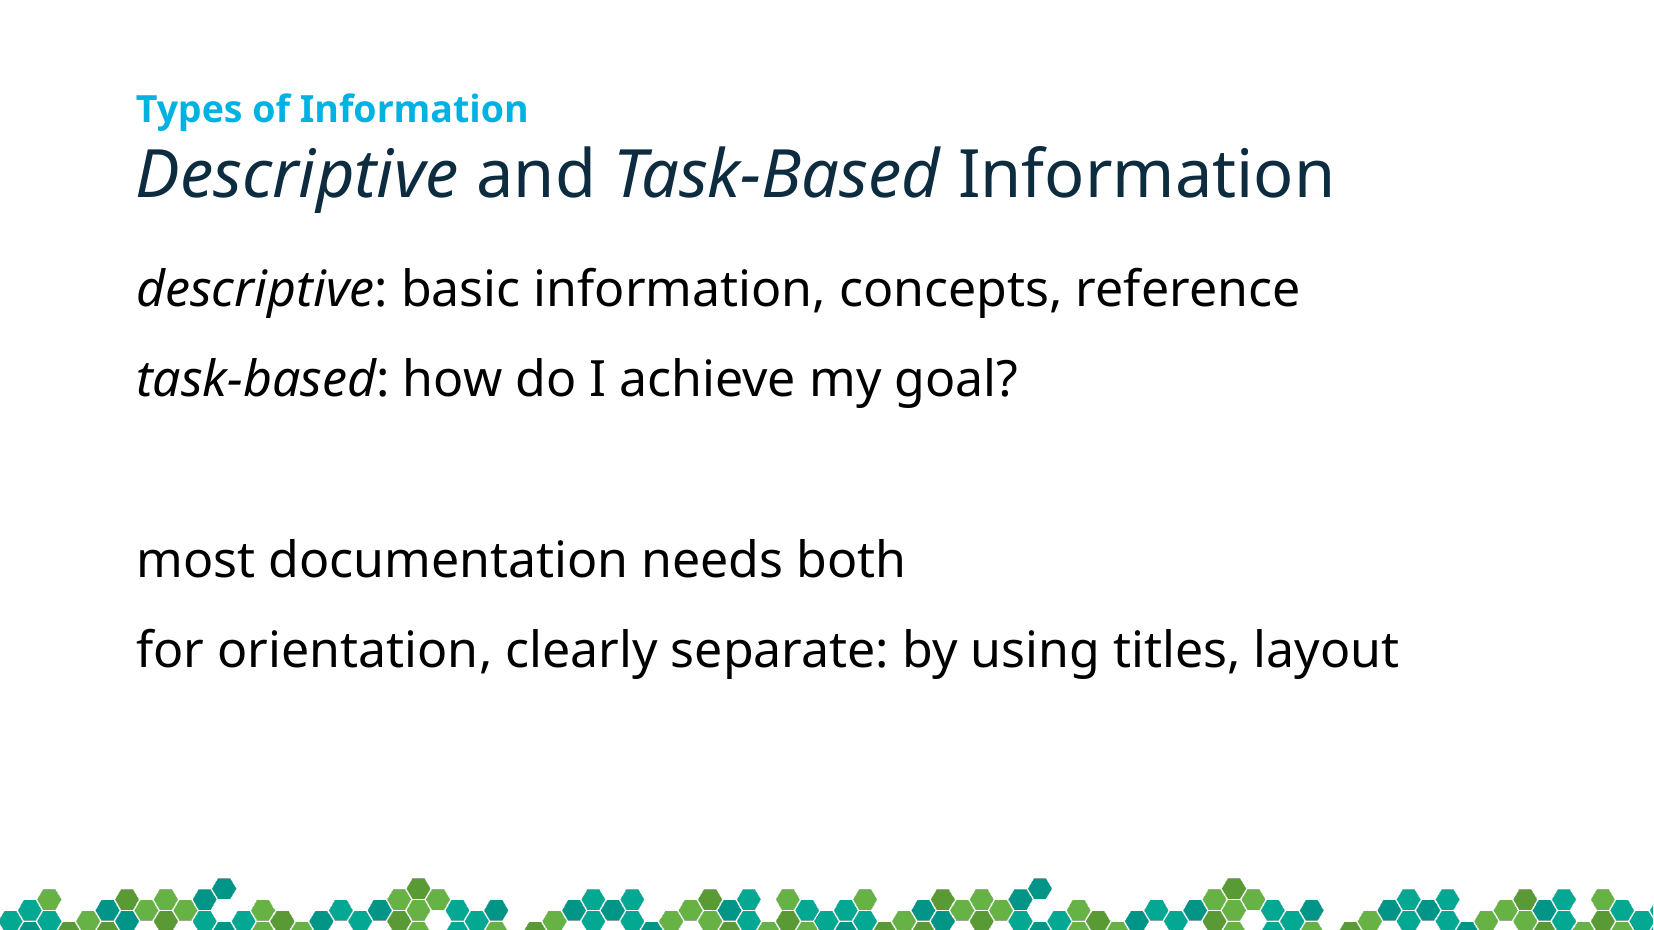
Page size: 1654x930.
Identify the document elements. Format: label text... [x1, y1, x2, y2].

picture [0, 870, 1654, 930]
list descriptive: basic information, concepts, reference task-based: how do I achieve my goal? most documentation needs both for orientation, clearly separate: by using titles, layout [136, 252, 1595, 793]
title Types of Information Descriptive and Task-Based Information [135, 72, 1594, 228]
